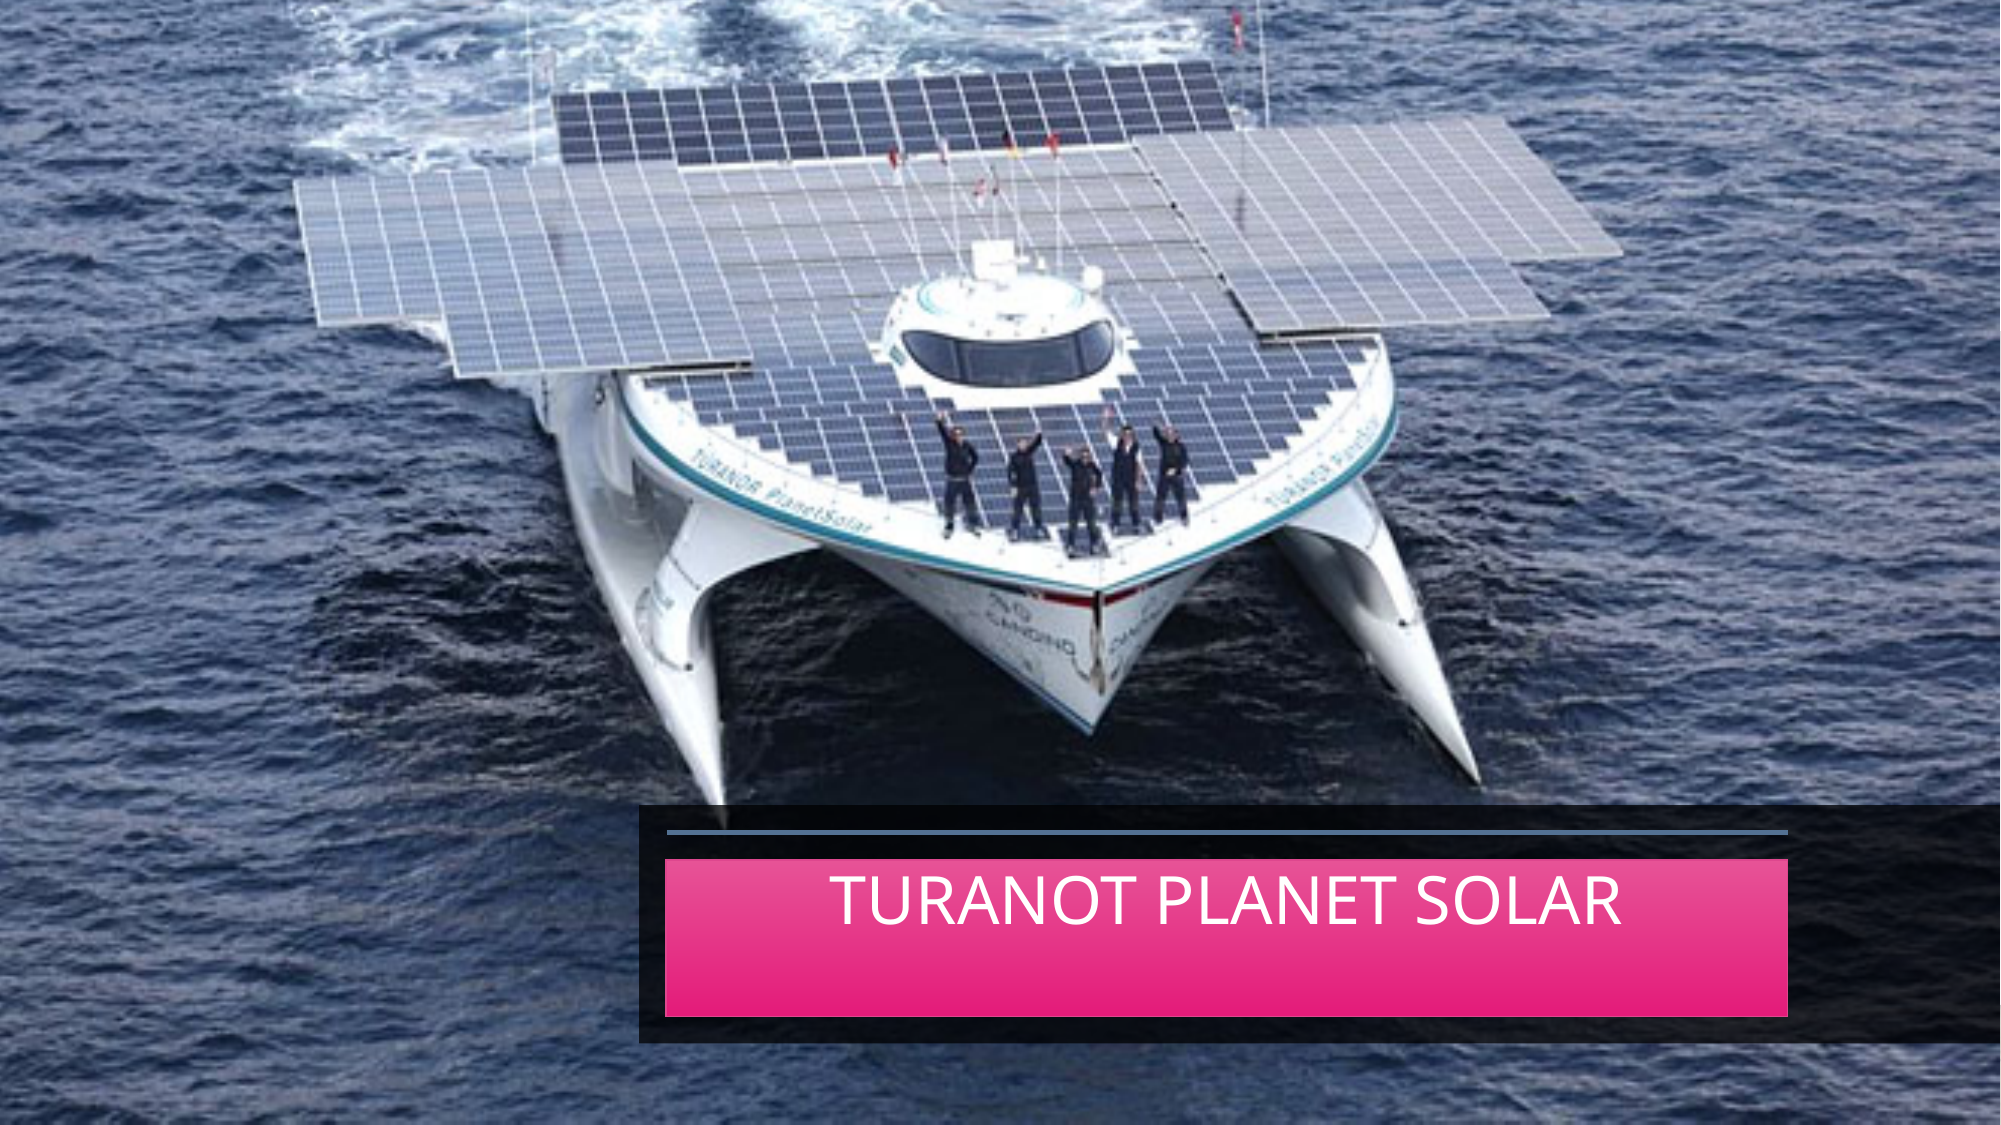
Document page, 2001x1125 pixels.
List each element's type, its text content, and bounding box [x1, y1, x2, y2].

text_box [639, 805, 2000, 1043]
title Turanot planet solar [666, 859, 1788, 1017]
picture [0, 0, 2000, 1125]
